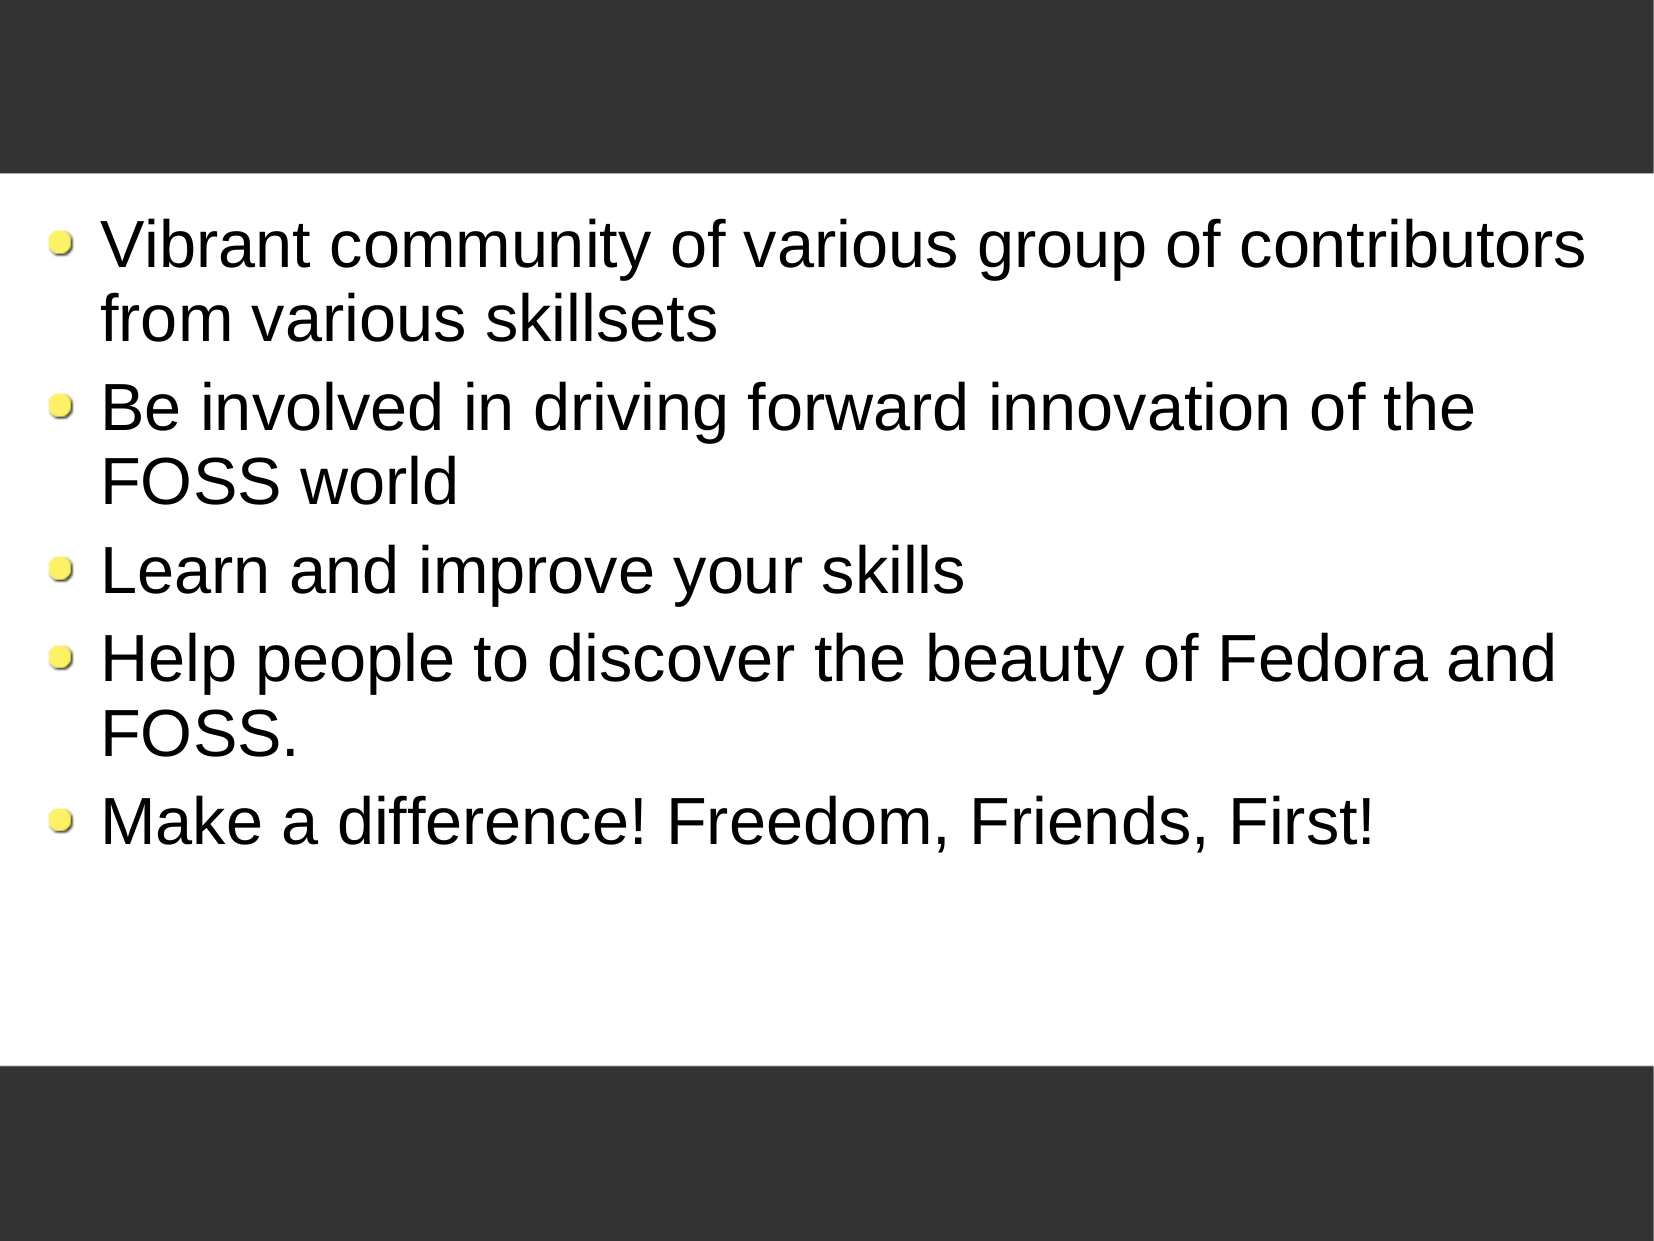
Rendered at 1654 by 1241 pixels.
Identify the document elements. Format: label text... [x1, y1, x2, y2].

list Vibrant community of various group of contributors from various skillsets Be involved in driving forward innovation of the FOSS world Learn and improve your skills Help people to discover the beauty of Fedora and FOSS. Make a difference! Freedom, Friends, First! [29, 206, 1625, 1019]
picture [0, 0, 1654, 1241]
